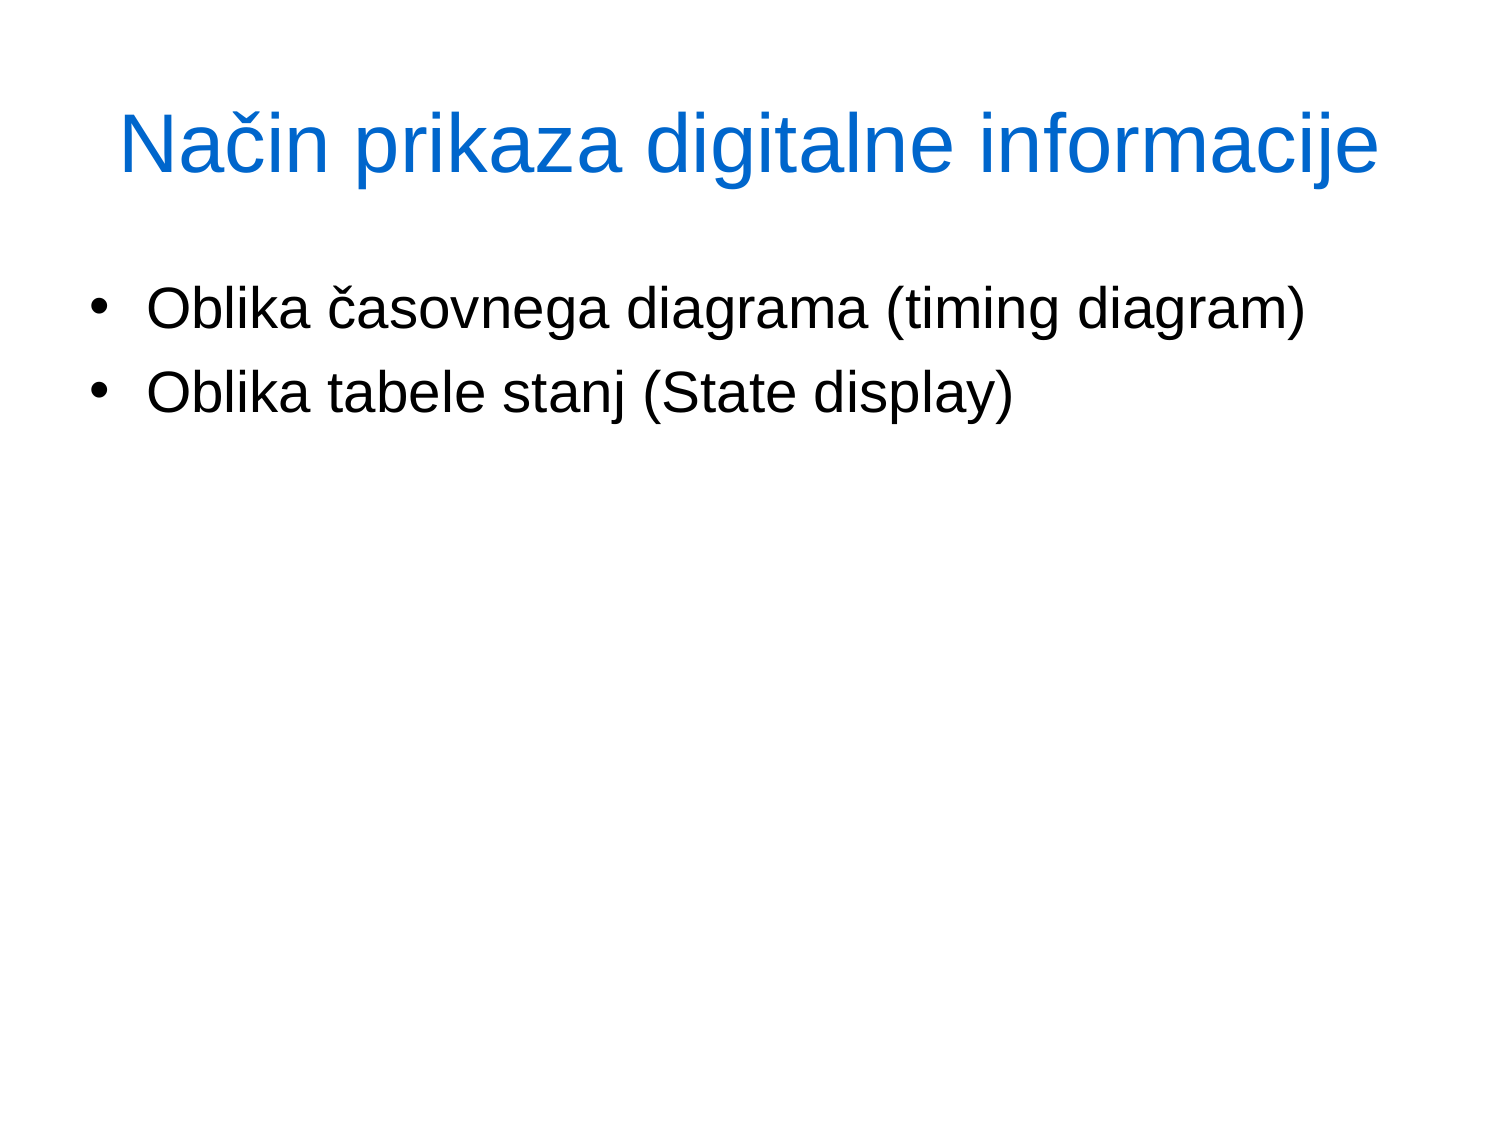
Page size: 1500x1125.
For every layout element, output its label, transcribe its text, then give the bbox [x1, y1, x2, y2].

title Način prikaza digitalne informacije [75, 45, 1426, 233]
list Oblika časovnega diagrama (timing diagram) Oblika tabele stanj (State display) [75, 262, 1426, 1006]
